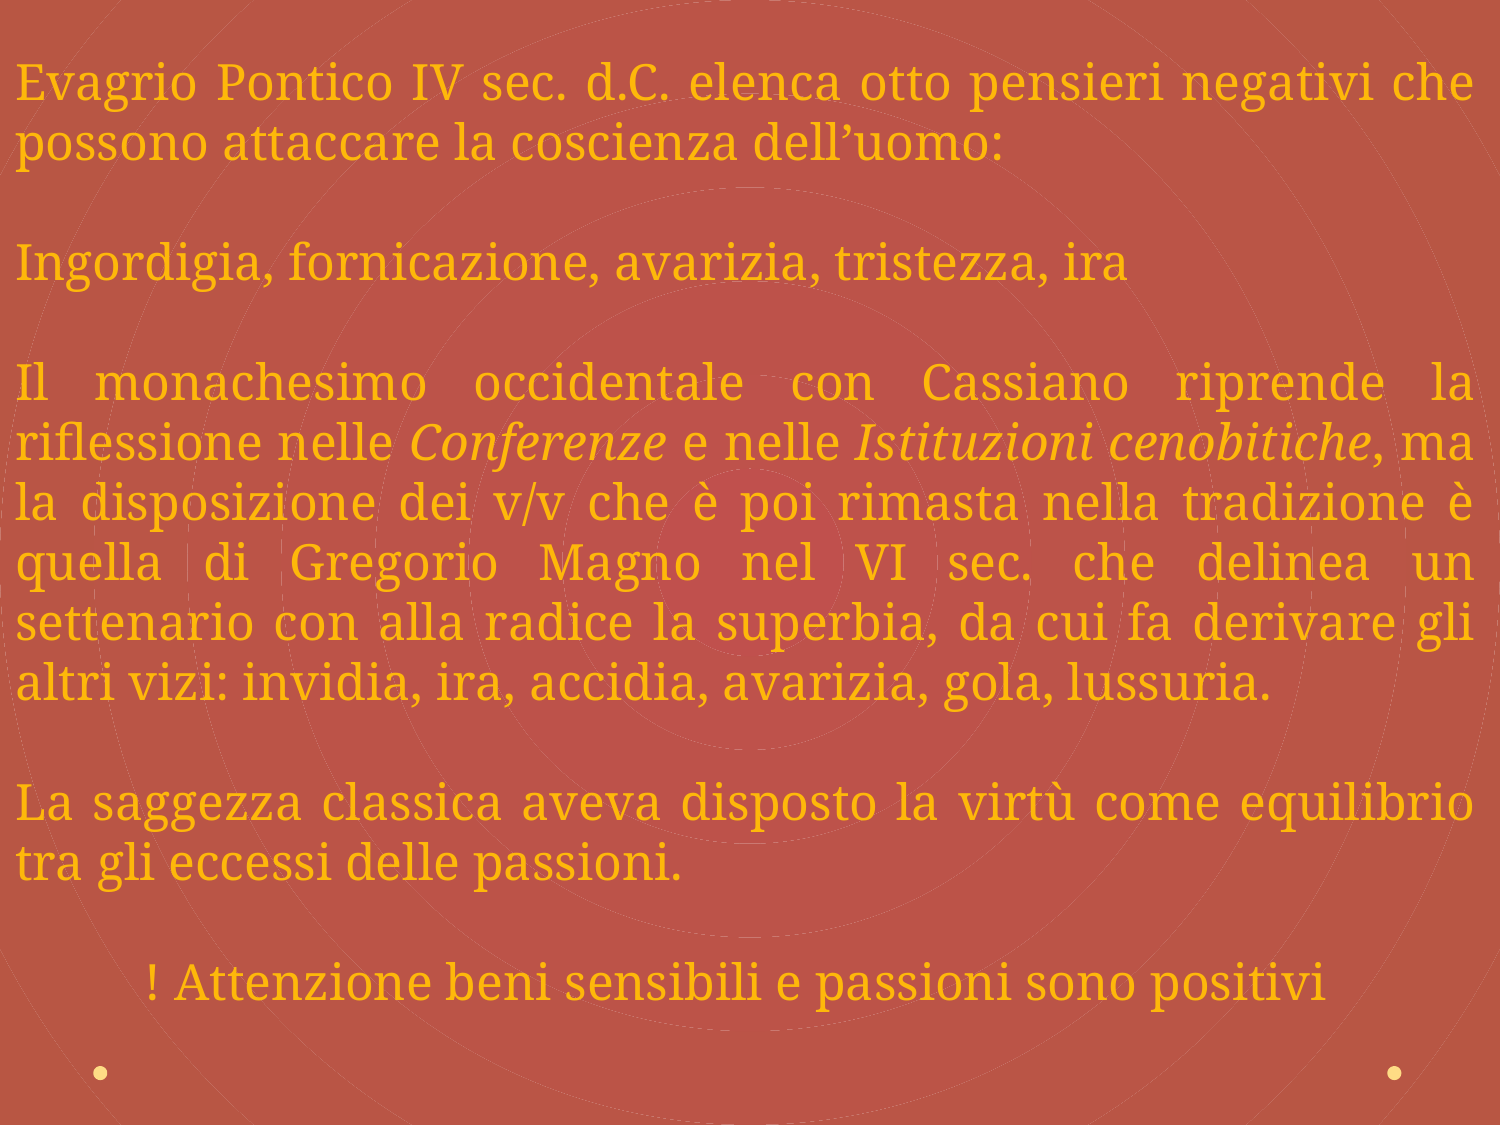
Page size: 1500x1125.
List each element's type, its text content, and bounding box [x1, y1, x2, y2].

text_box Evagrio Pontico IV sec. d.C. elenca otto pensieri negativi che possono attaccare la coscienza dell’uomo: Ingordigia, fornicazione, avarizia, tristezza, ira Il monachesimo occidentale con Cassiano riprende la riflessione nelle Conferenze e nelle Istituzioni cenobitiche, ma la disposizione dei v/v che è poi rimasta nella tradizione è quella di Gregorio Magno nel VI sec. che delinea un settenario con alla radice la superbia, da cui fa derivare gli altri vizi: invidia, ira, accidia, avarizia, gola, lussuria. La saggezza classica aveva disposto la virtù come equilibrio tra gli eccessi delle passioni. ! Attenzione beni sensibili e passioni sono positivi [0, 42, 1500, 1028]
